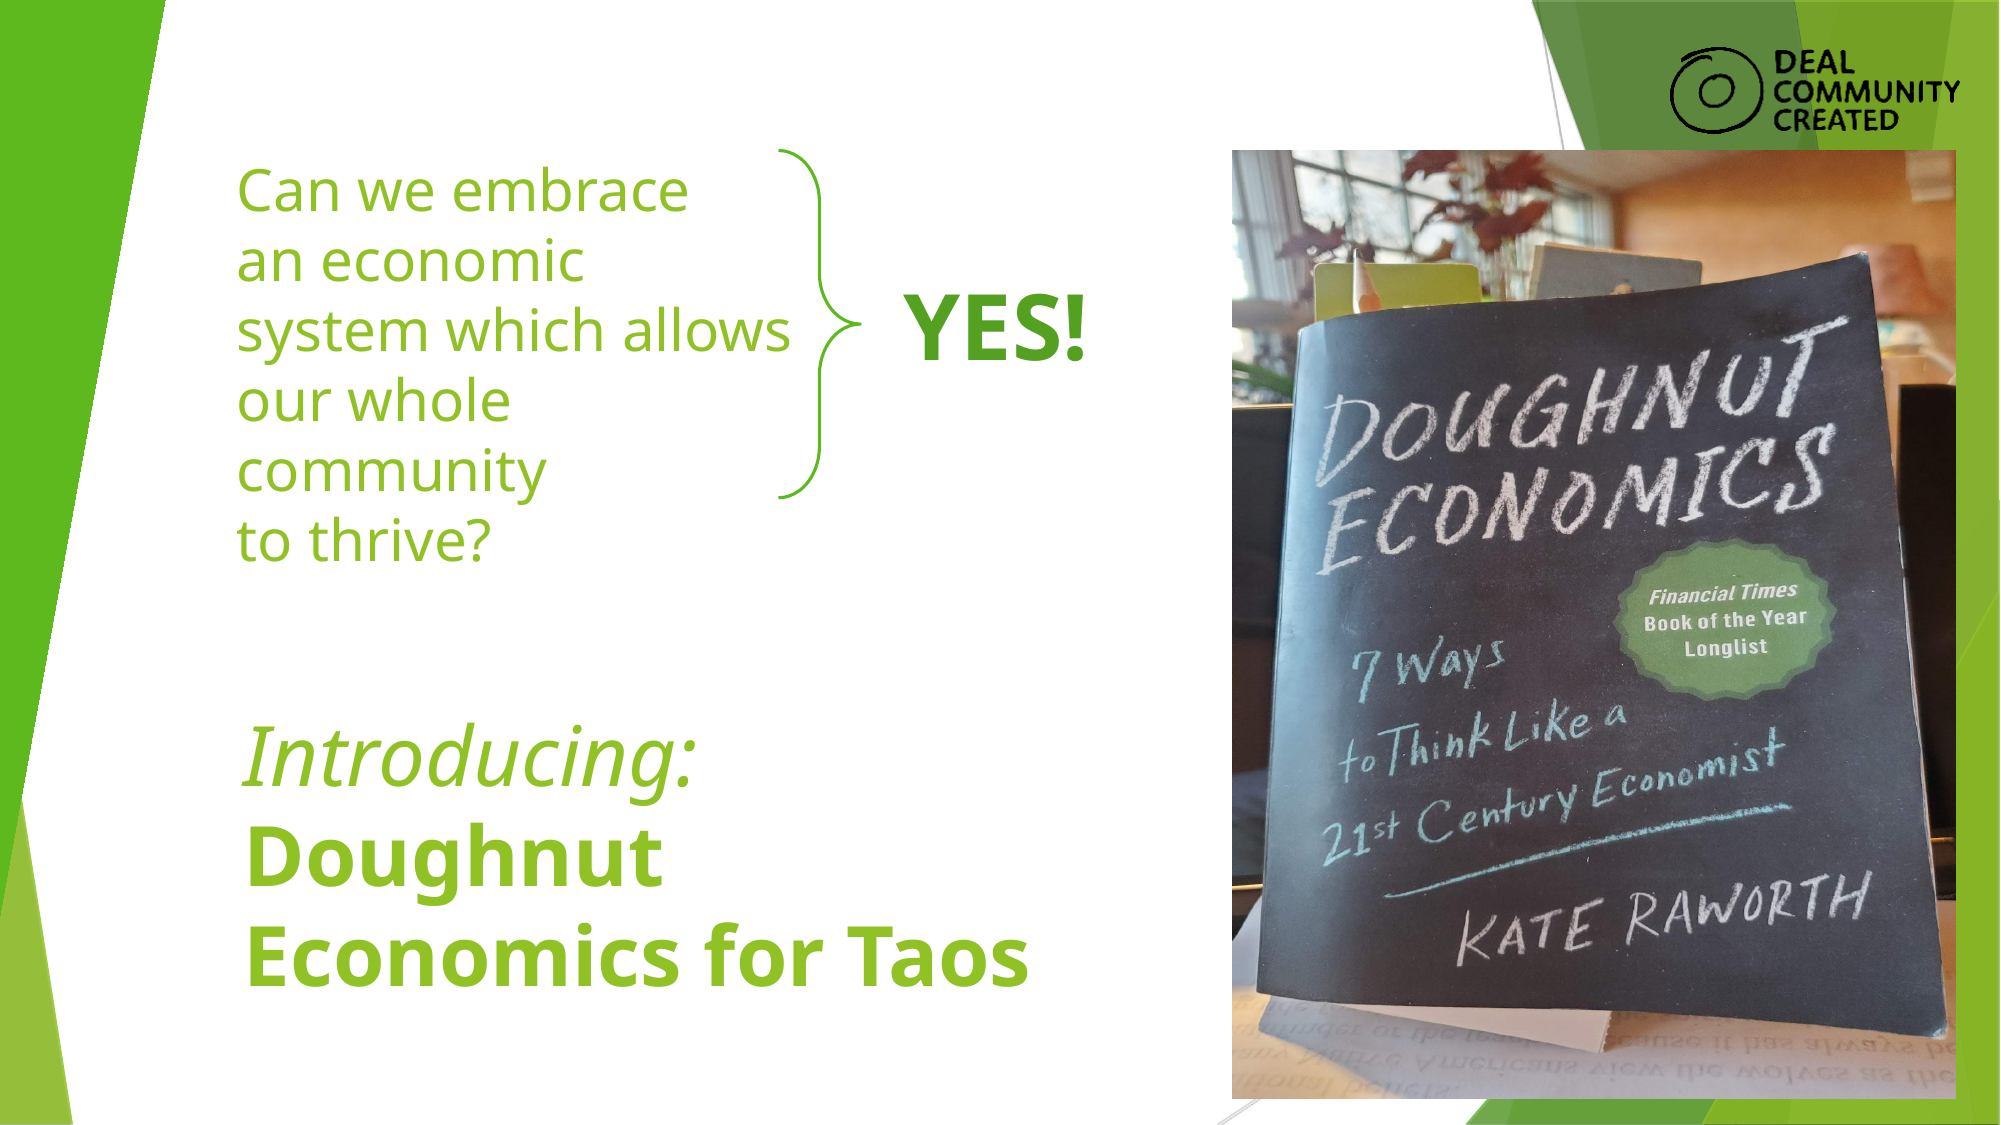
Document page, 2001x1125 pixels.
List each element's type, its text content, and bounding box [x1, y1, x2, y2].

text_box Introducing: Doughnut Economics for Taos [229, 688, 1130, 1119]
text_box Can we embrace an economic system which allows our whole community to thrive? [222, 137, 810, 588]
picture [1232, 150, 1956, 1099]
text_box [0, 0, 166, 916]
text_box YES! [888, 249, 1150, 386]
picture [1670, 47, 1960, 134]
